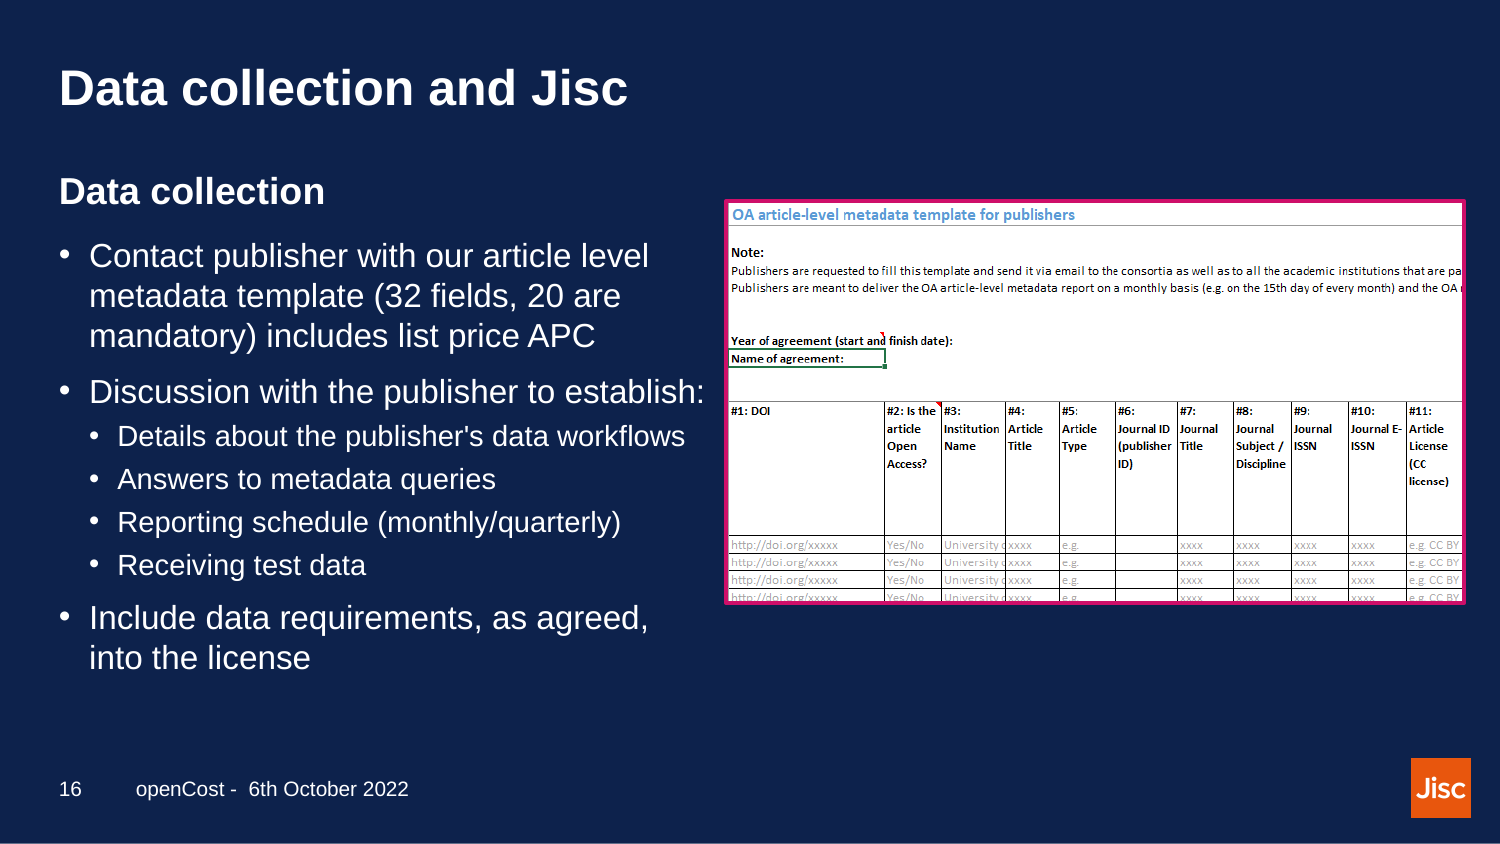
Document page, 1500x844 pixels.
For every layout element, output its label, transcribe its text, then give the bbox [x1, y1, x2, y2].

picture [728, 203, 1463, 601]
slide_number <number> [58, 758, 92, 818]
list Contact publisher with our article level metadata template (32 fields, 20 are mandatory) includes list price APC Discussion with the publisher to establish: Details about the publisher's data workflows Answers to metadata queries Reporting schedule (monthly/quarterly) Receiving test data Include data requirements, as agreed, into the license [58, 234, 709, 729]
title Data collection and Jisc [58, 55, 1129, 112]
footer openCost - 6th October 2022 [135, 758, 709, 818]
picture [1411, 758, 1471, 818]
list Data collection [58, 171, 709, 214]
